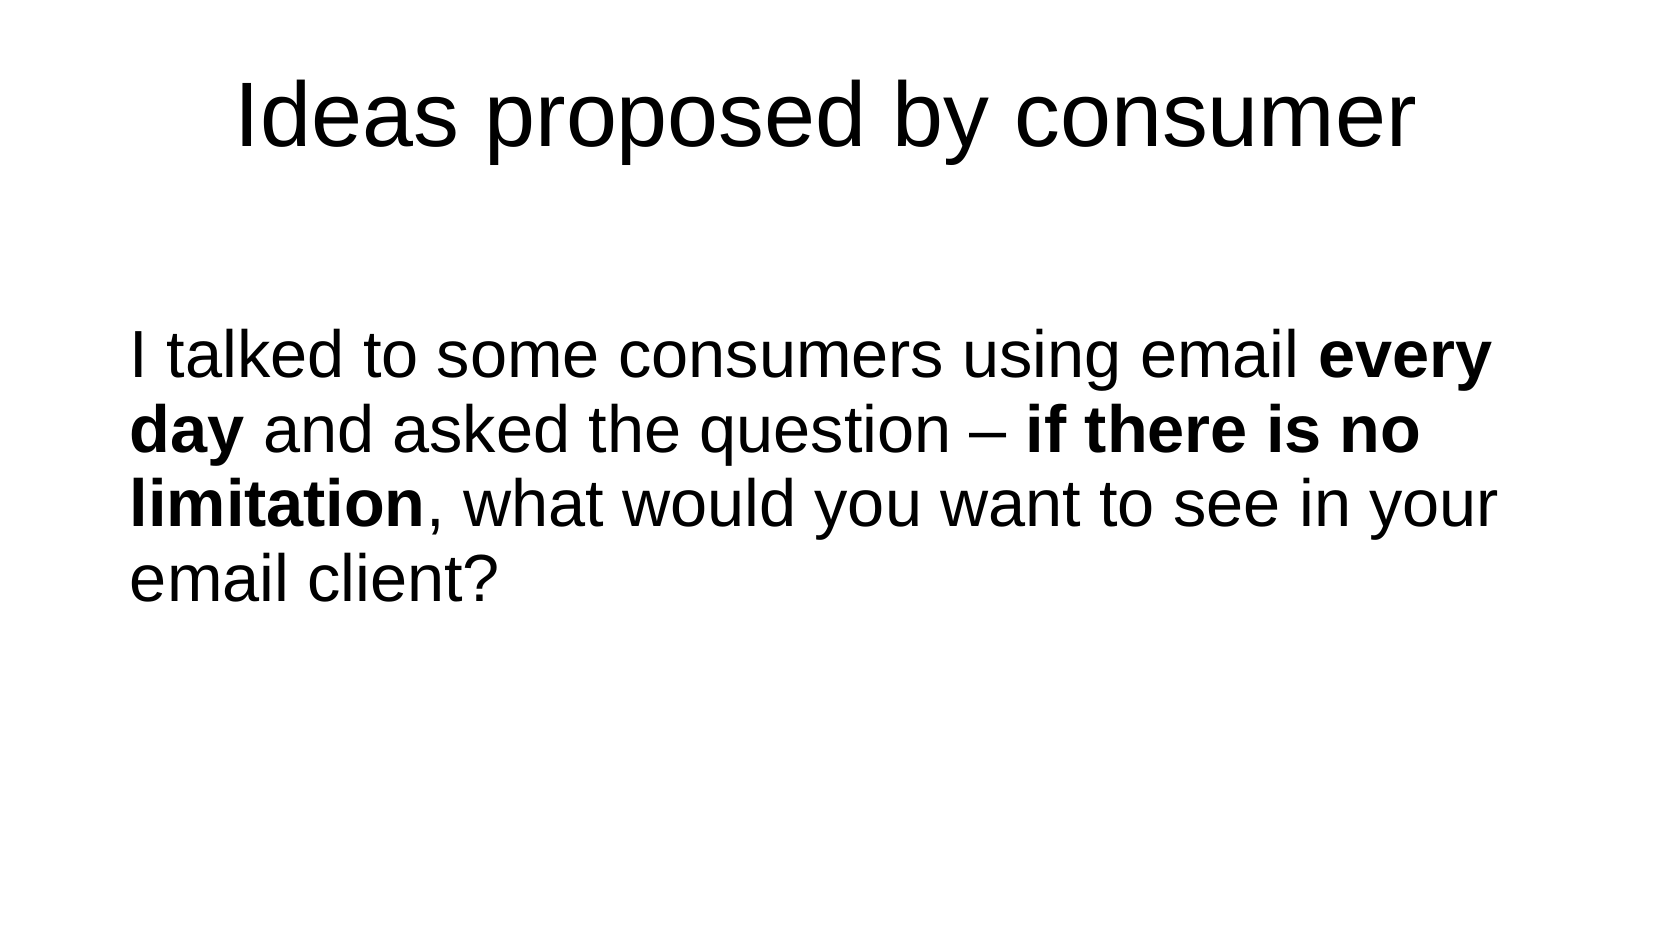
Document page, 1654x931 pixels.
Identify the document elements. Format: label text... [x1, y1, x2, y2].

title Ideas proposed by consumer [82, 37, 1571, 193]
list I talked to some consumers using email every day and asked the question – if there is no limitation, what would you want to see in your email client? [59, 316, 1548, 650]
